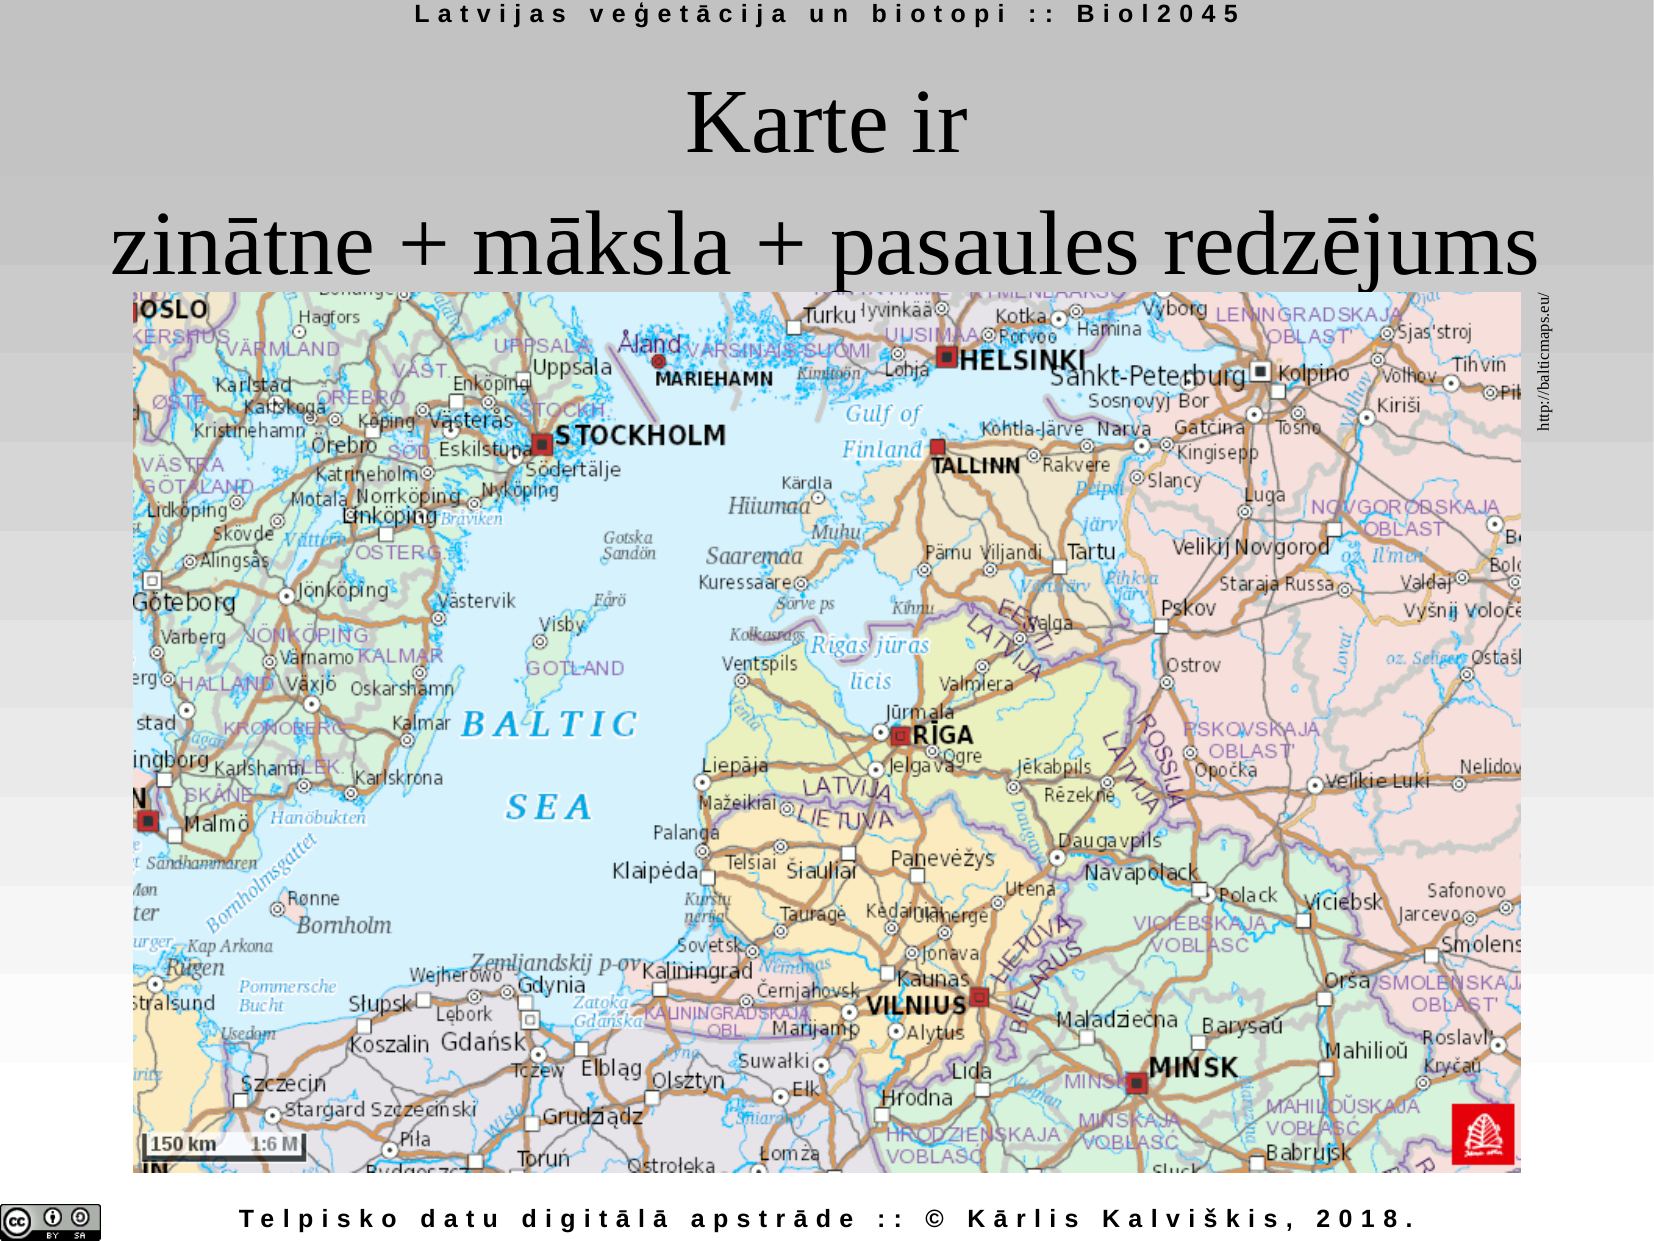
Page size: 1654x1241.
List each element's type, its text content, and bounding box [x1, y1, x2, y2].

title Karte ir zinātne + māksla + pasaules redzējums [29, 49, 1625, 296]
text_box http://balticmaps.eu/ [1533, 292, 1553, 432]
picture [0, 0, 1654, 1241]
